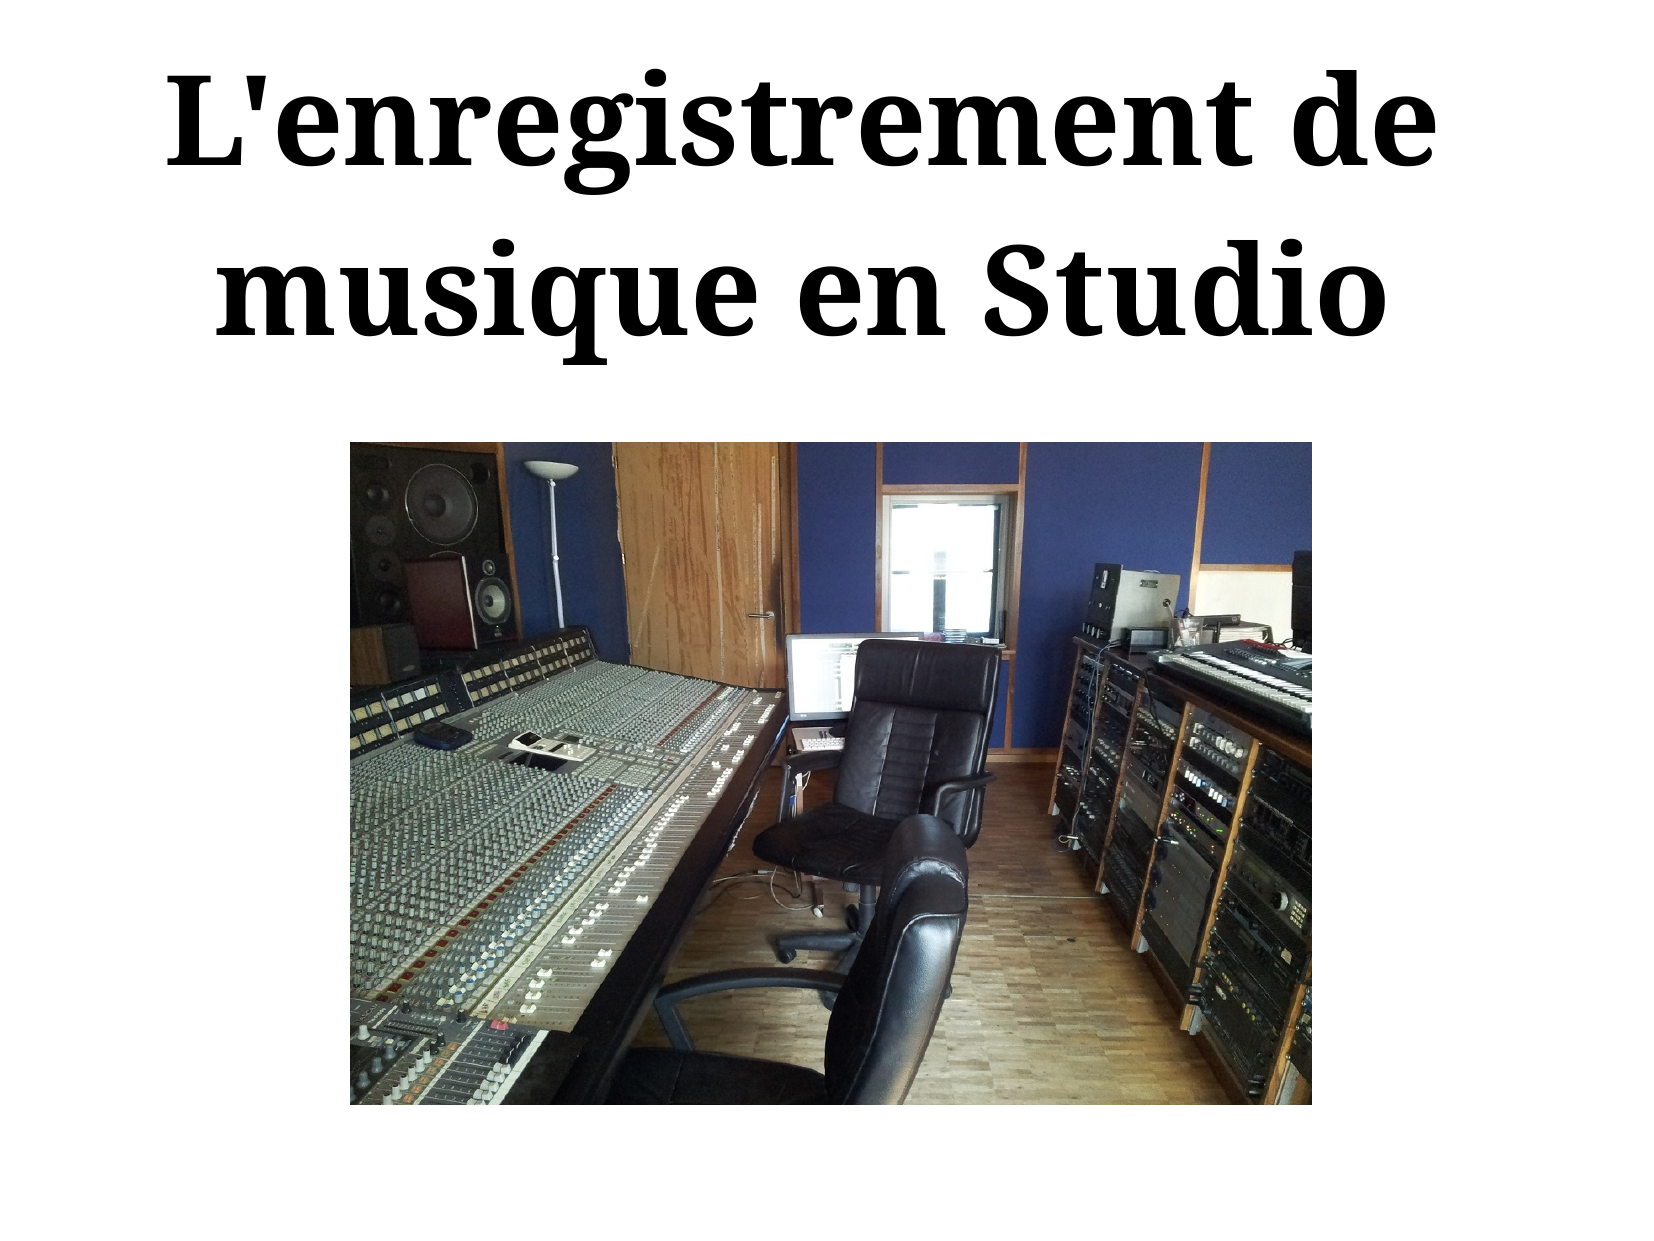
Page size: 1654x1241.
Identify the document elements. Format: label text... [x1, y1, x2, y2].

title L'enregistrement de musique en Studio [59, 49, 1548, 355]
picture [350, 442, 1312, 1105]
